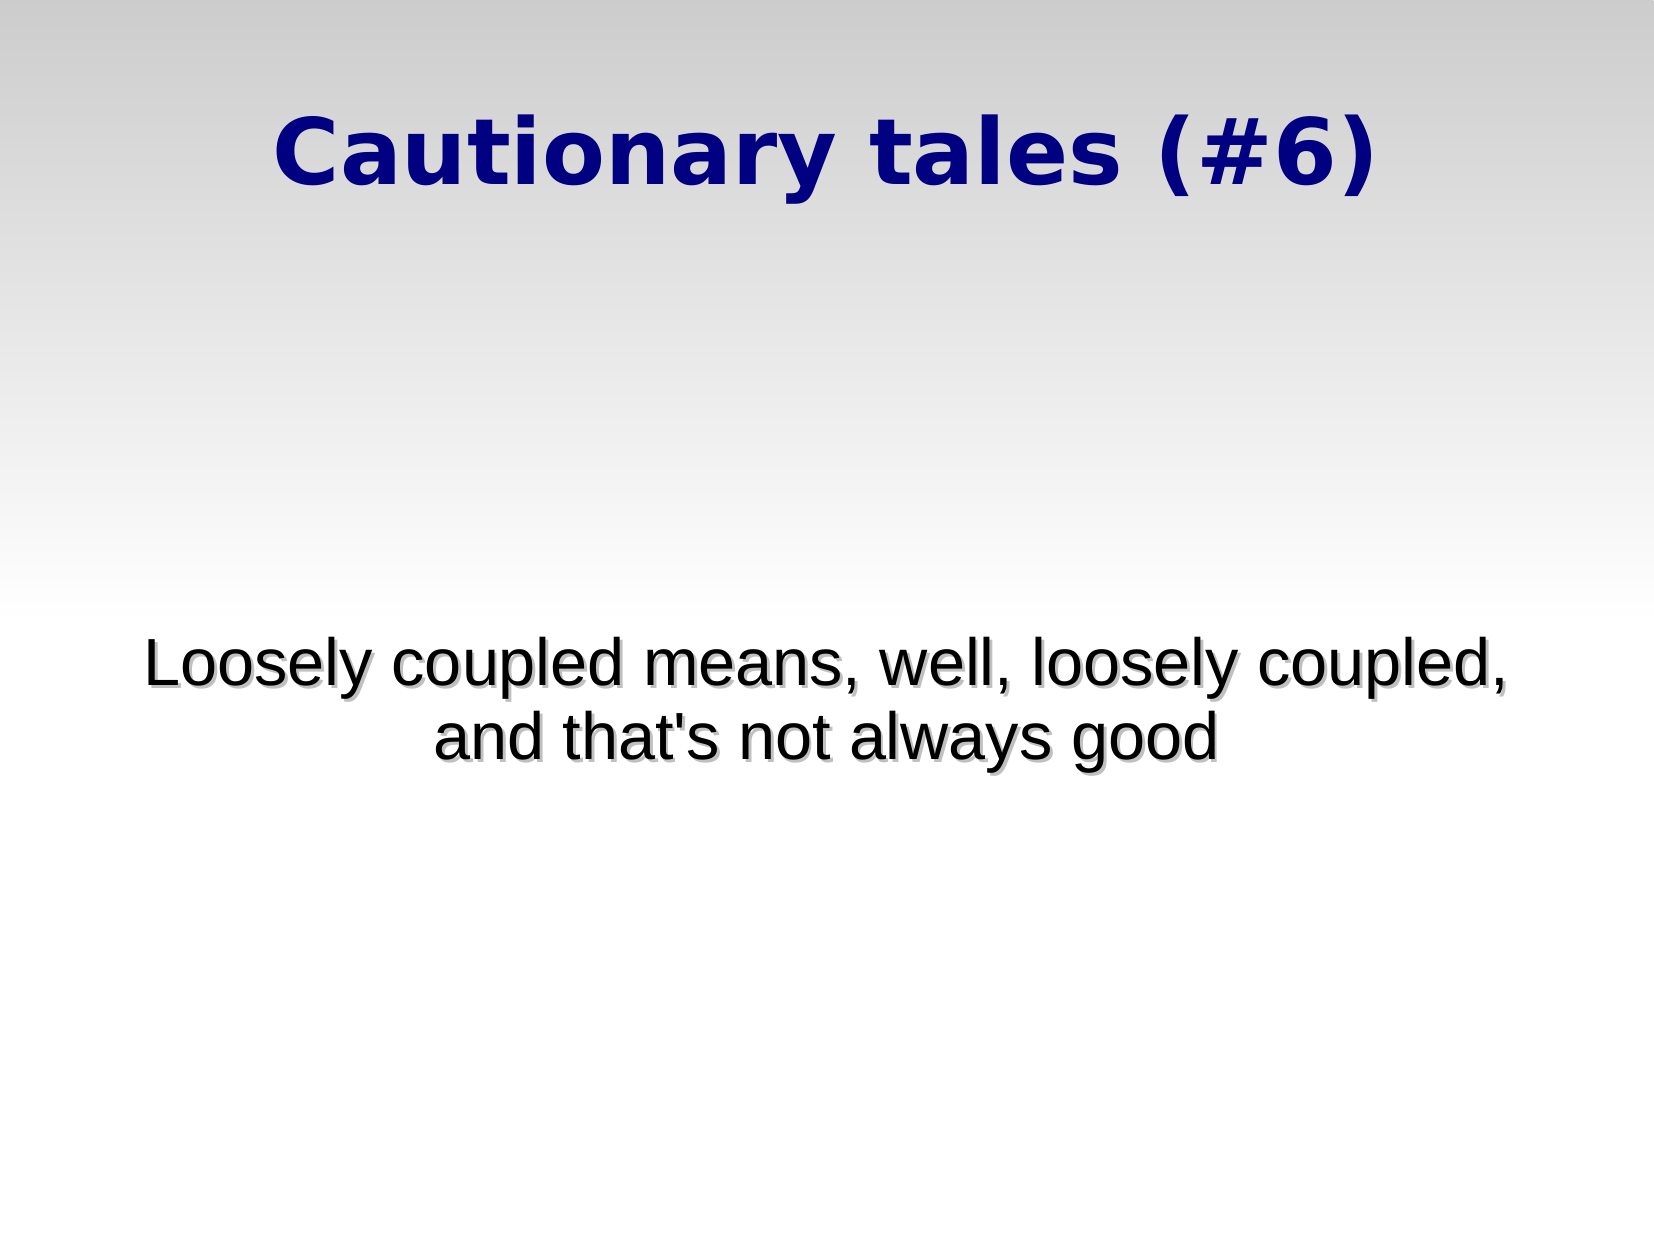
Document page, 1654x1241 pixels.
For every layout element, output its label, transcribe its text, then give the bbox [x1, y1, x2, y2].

title Cautionary tales (#6) [82, 49, 1571, 257]
subtitle Loosely coupled means, well, loosely coupled, and that's not always good [82, 290, 1571, 1109]
